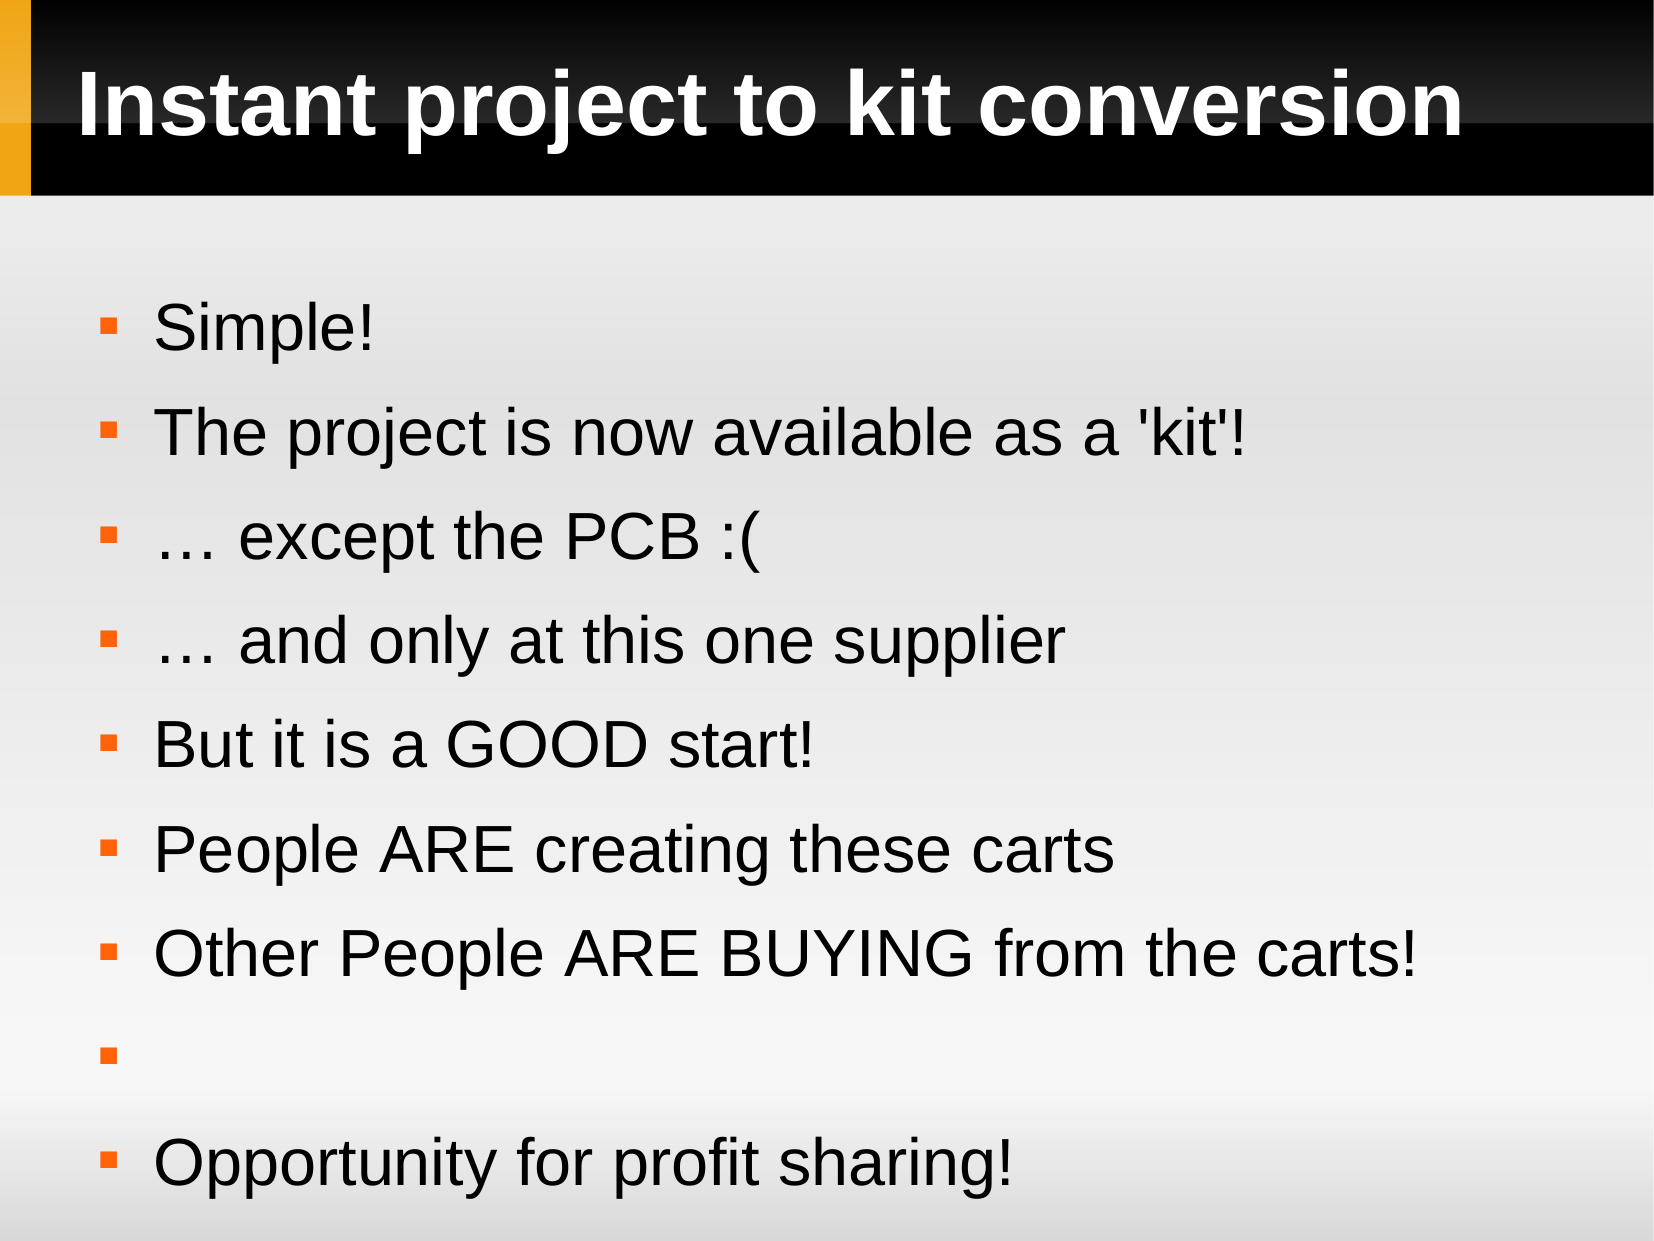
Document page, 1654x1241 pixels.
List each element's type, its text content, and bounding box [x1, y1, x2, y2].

picture [0, 0, 1654, 1241]
list Simple! The project is now available as a 'kit'! … except the PCB :( … and only at this one supplier But it is a GOOD start! People ARE creating these carts Other People ARE BUYING from the carts! Opportunity for profit sharing! [82, 290, 1571, 1200]
title Instant project to kit conversion [76, 0, 1565, 208]
